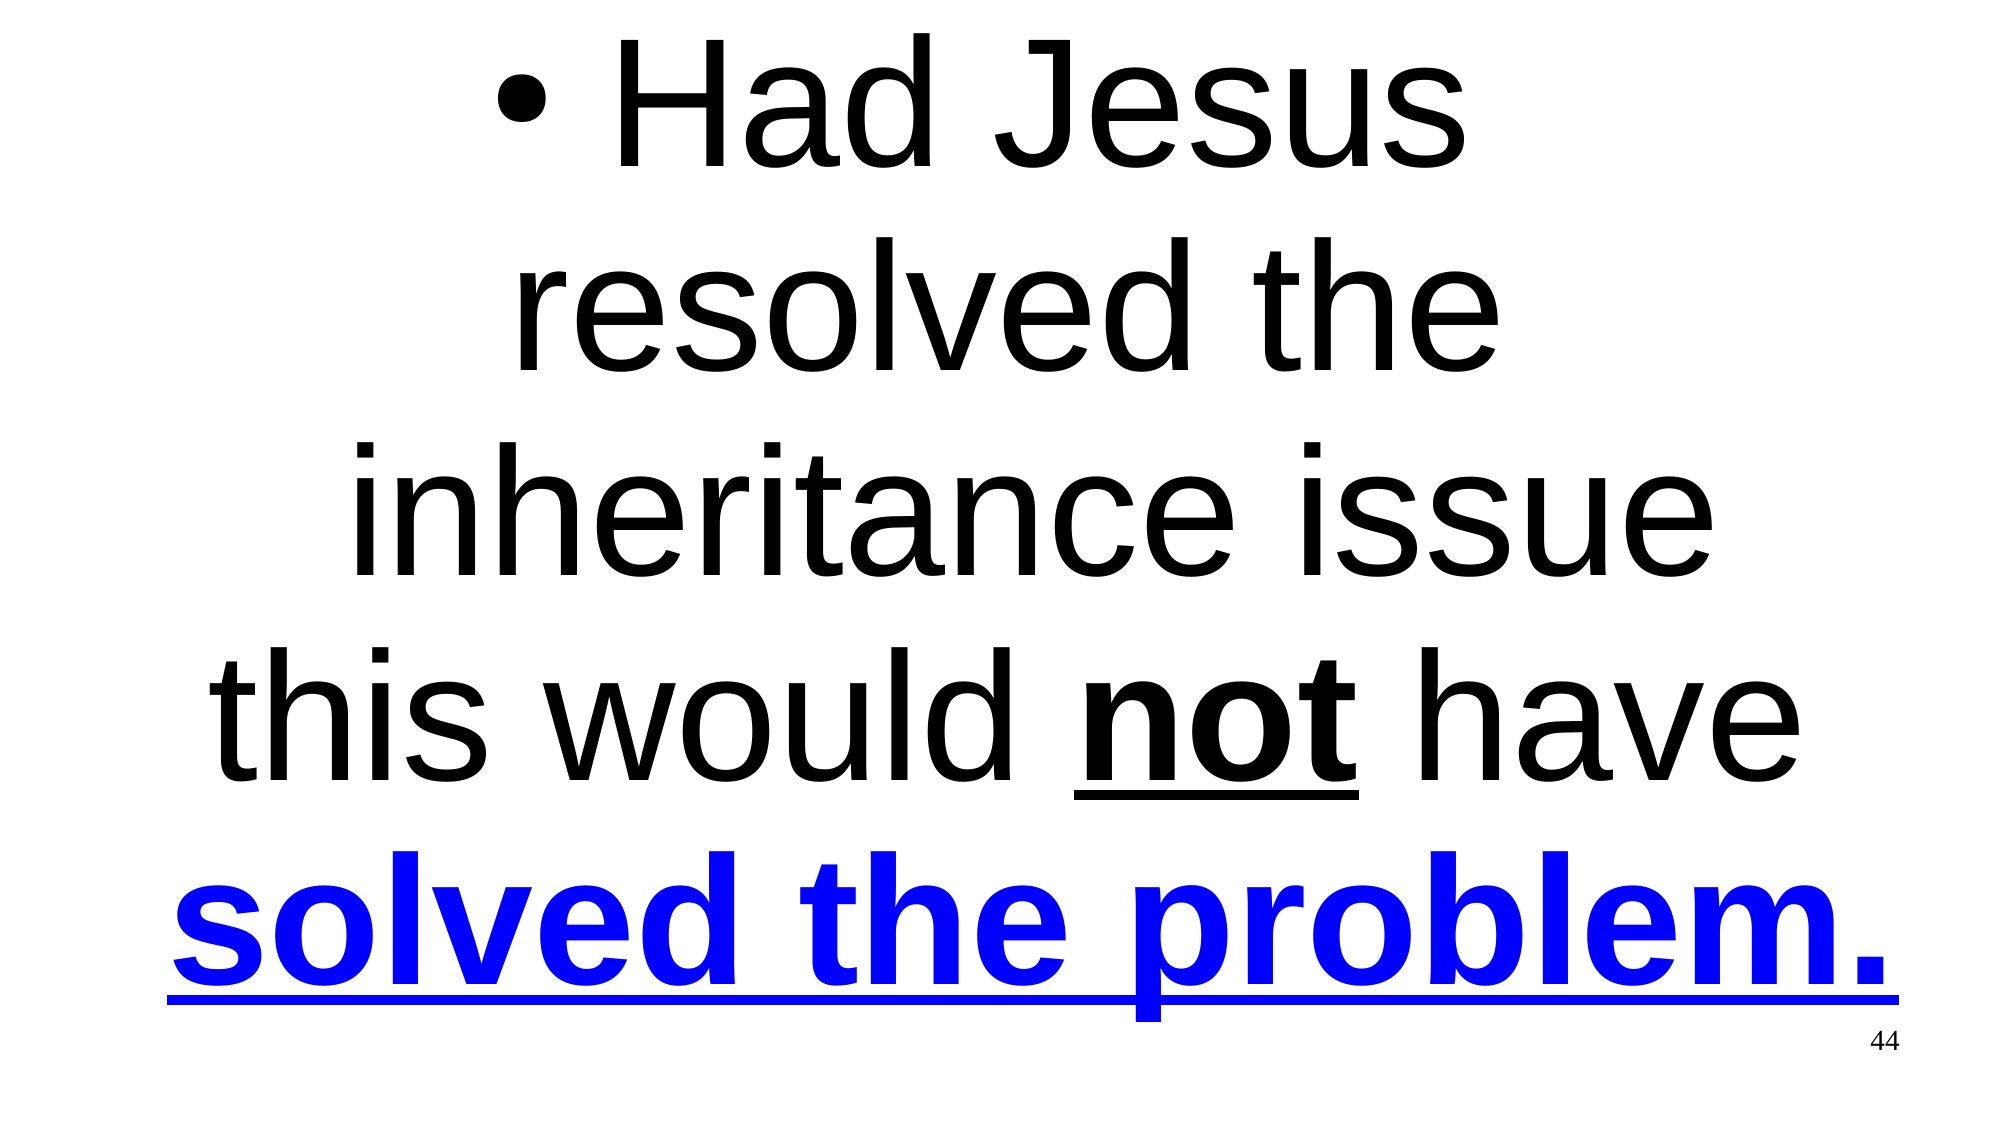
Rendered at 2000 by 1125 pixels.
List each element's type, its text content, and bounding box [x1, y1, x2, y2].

list Had Jesus resolved the inheritance issue this would not have solved the problem. [0, 0, 1996, 1123]
